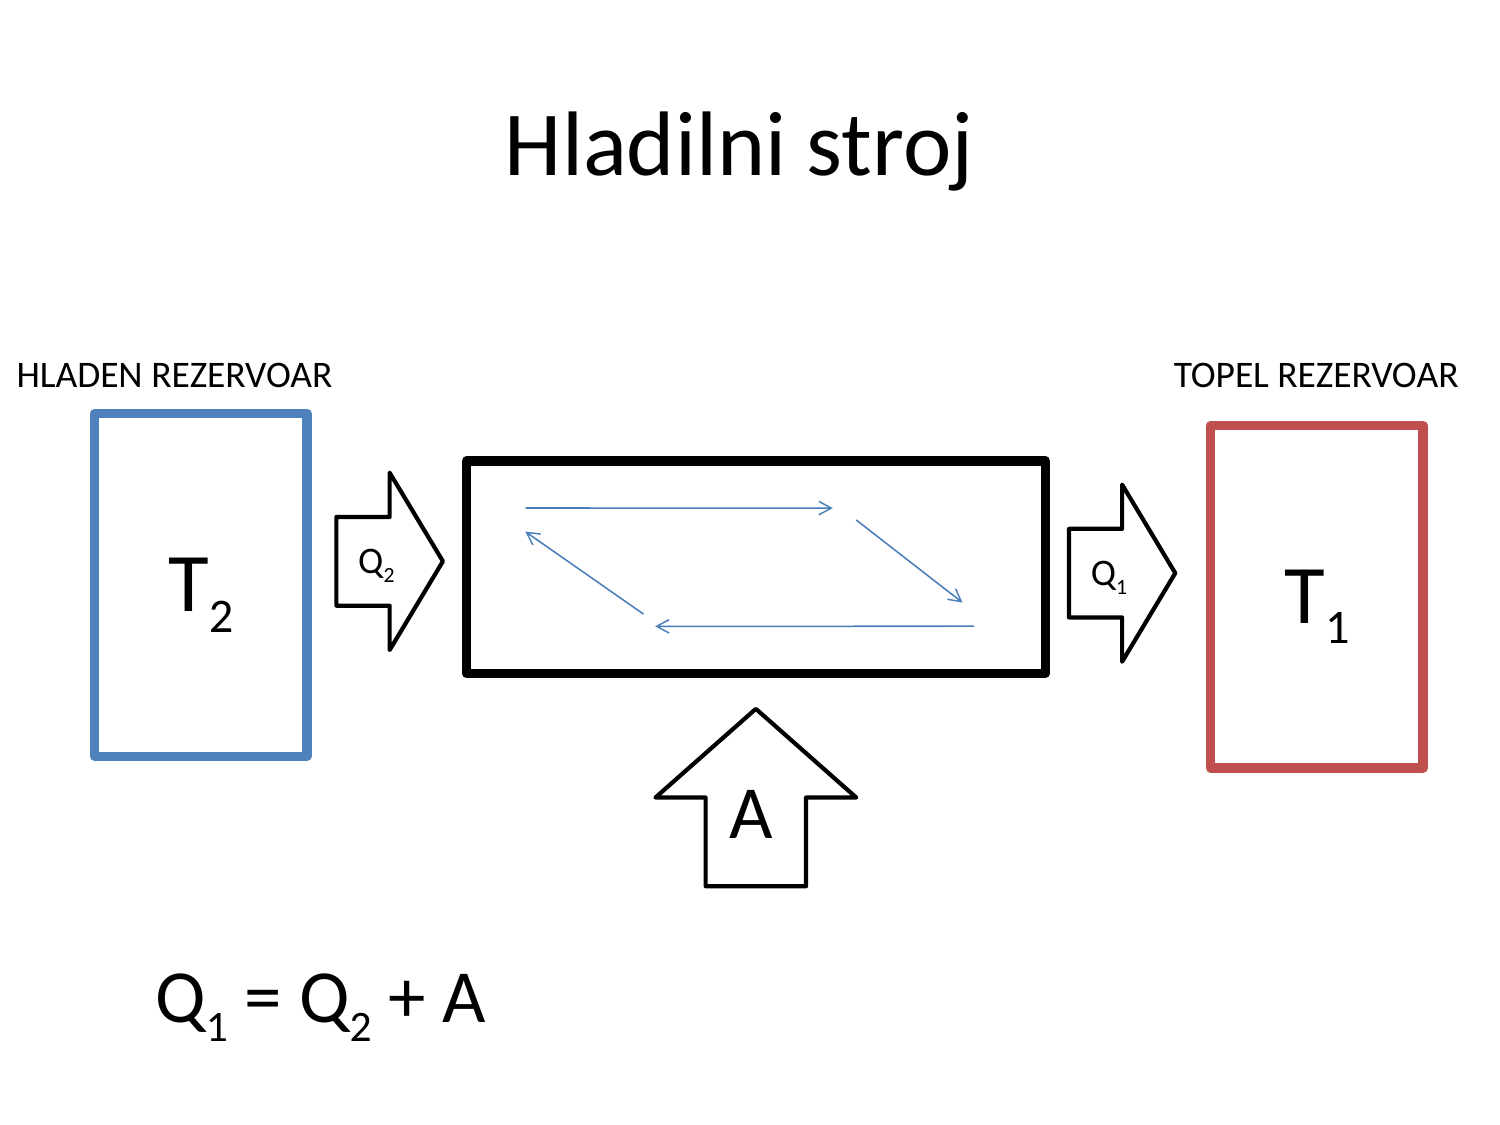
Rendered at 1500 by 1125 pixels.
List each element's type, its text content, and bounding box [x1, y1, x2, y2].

text_box [655, 708, 857, 887]
title Hladilni stroj [75, 45, 1425, 233]
text_box Q1 = Q2 + A [140, 940, 502, 1058]
text_box T2 [94, 413, 307, 757]
text_box [466, 460, 1046, 674]
text_box TOPEL REZERVOAR [1158, 342, 1474, 403]
text_box HLADEN REZERVOAR [1, 342, 348, 403]
text_box T1 [1210, 425, 1424, 768]
text_box Q1 [1069, 484, 1176, 662]
text_box Q2 [336, 472, 443, 651]
text_box A [715, 756, 789, 862]
